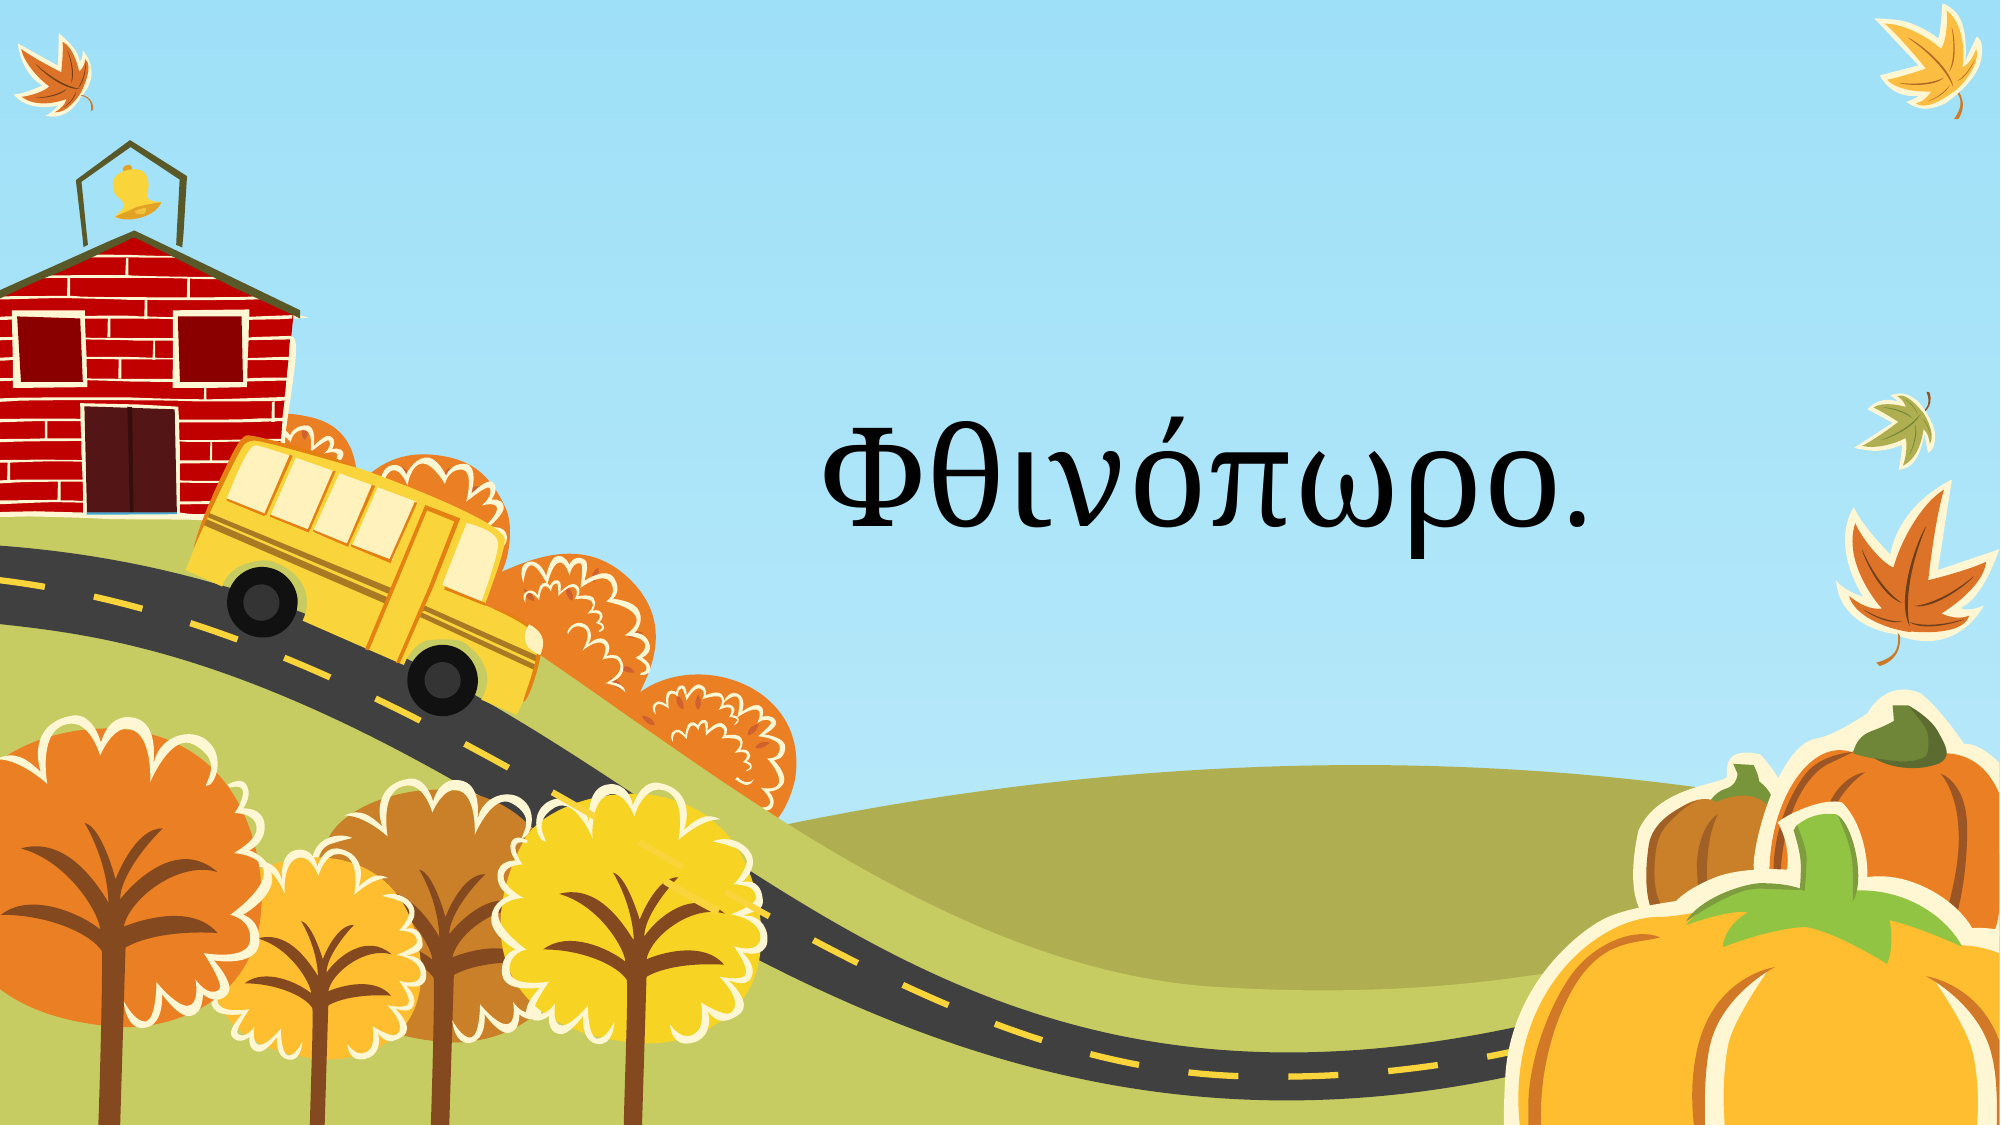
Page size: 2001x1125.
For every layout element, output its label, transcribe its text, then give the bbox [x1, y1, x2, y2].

title Φθινόπωρο. [438, 191, 1974, 563]
